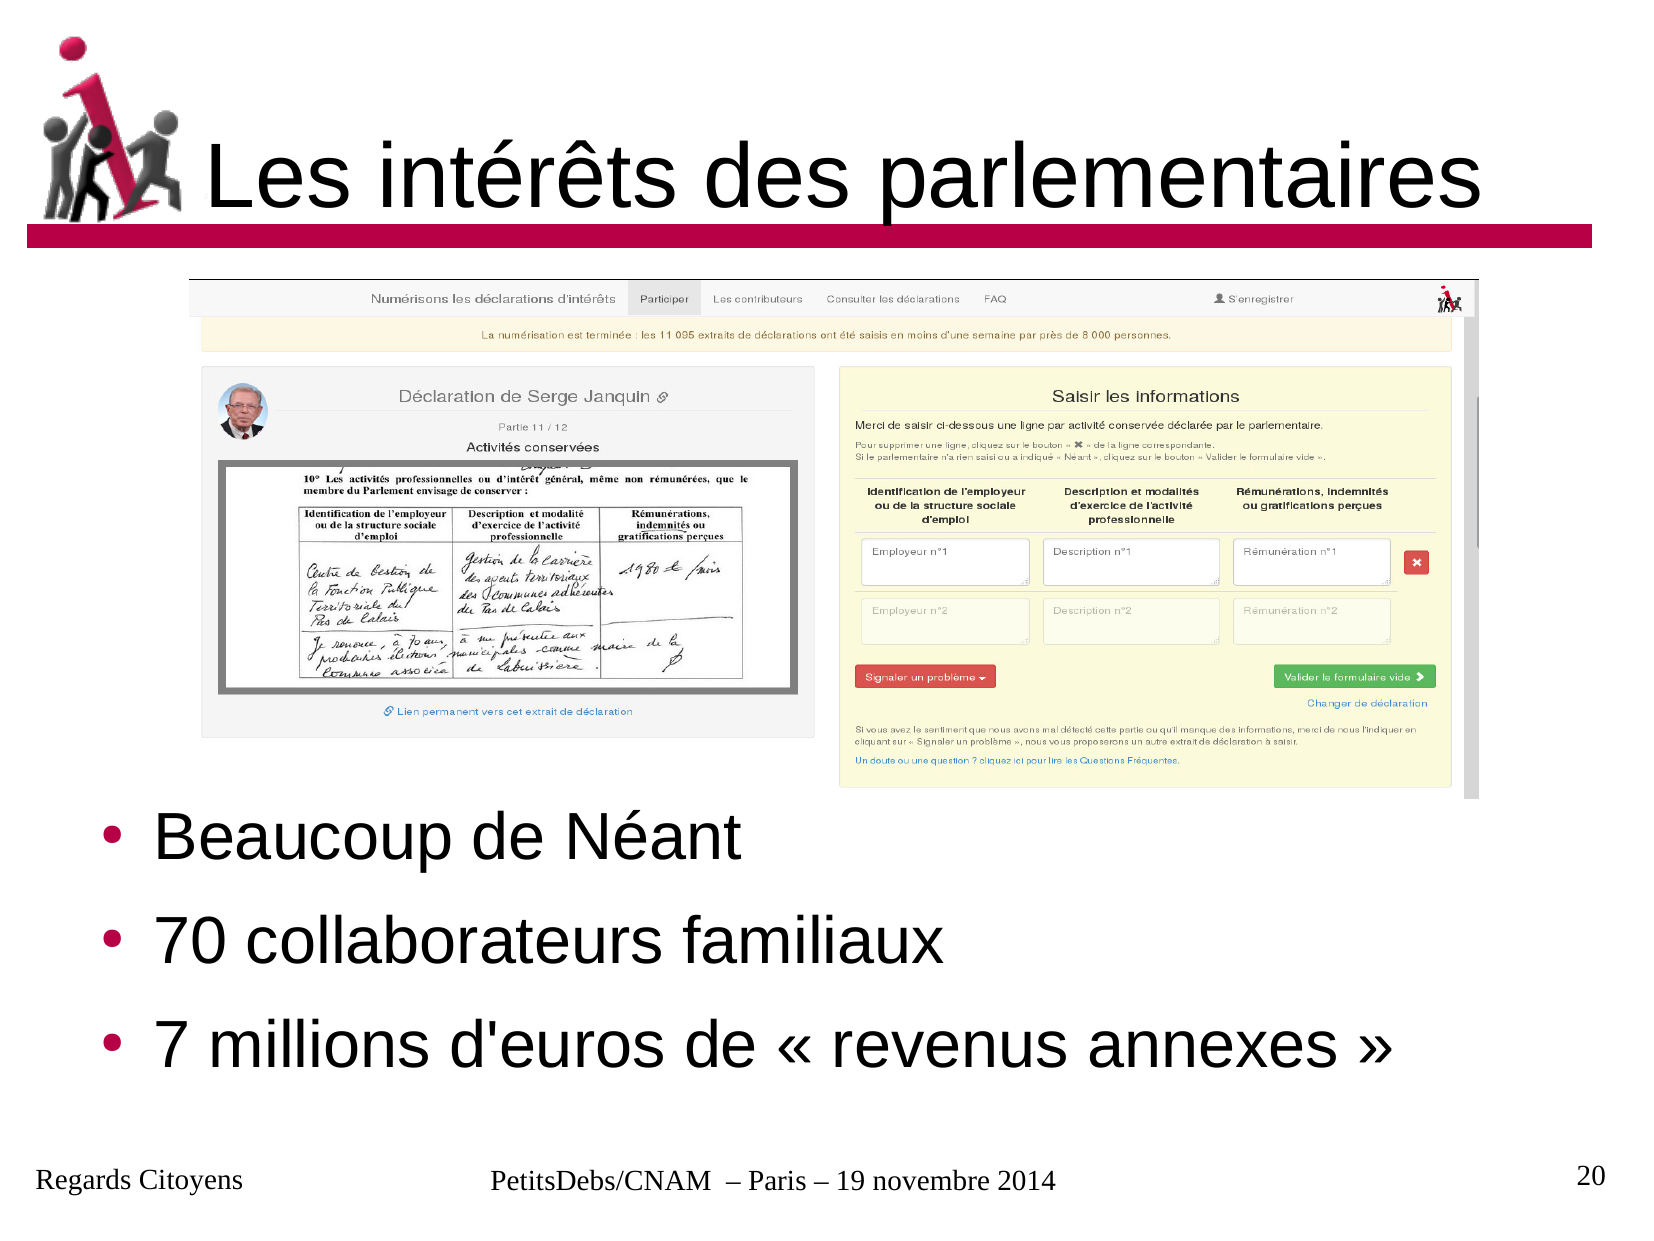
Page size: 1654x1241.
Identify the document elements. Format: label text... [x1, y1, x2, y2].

title Les intérêts des parlementaires [204, 72, 1593, 280]
picture [27, 31, 208, 224]
picture [189, 279, 1479, 799]
list Beaucoup de Néant 70 collaborateurs familiaux 7 millions d'euros de « revenus annexes » [82, 798, 1571, 1019]
